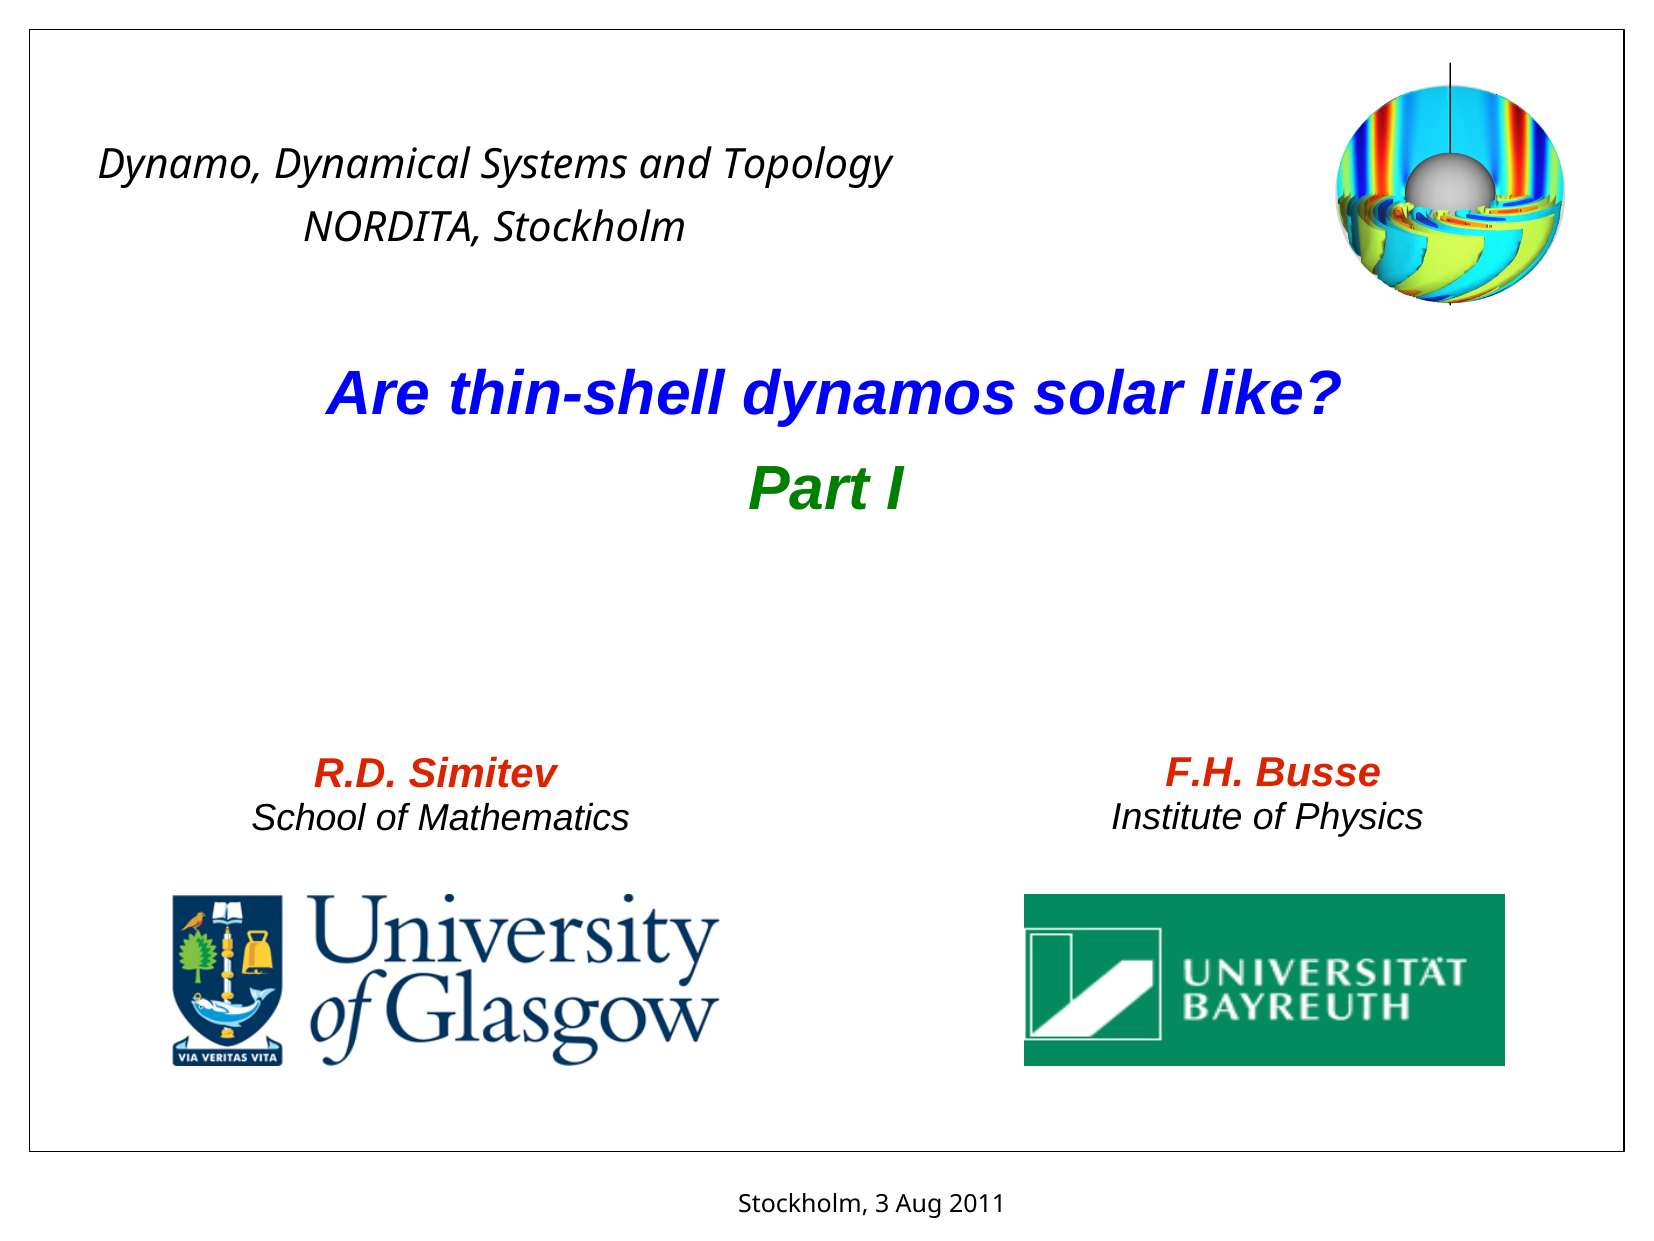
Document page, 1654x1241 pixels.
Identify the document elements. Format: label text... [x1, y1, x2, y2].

picture [1295, 47, 1607, 343]
text_box Stockholm, 3 Aug 2011 [723, 1172, 930, 1226]
picture [1024, 894, 1505, 1066]
text_box R.D. Simitev School of Mathematics [236, 739, 645, 874]
picture [171, 894, 721, 1066]
text_box Are thin-shell dynamos solar like? Part I [214, 347, 1439, 538]
text_box Dynamo, Dynamical Systems and Topology NORDITA, Stockholm [82, 115, 686, 257]
text_box F.H. Busse Institute of Physics [1023, 739, 1460, 874]
